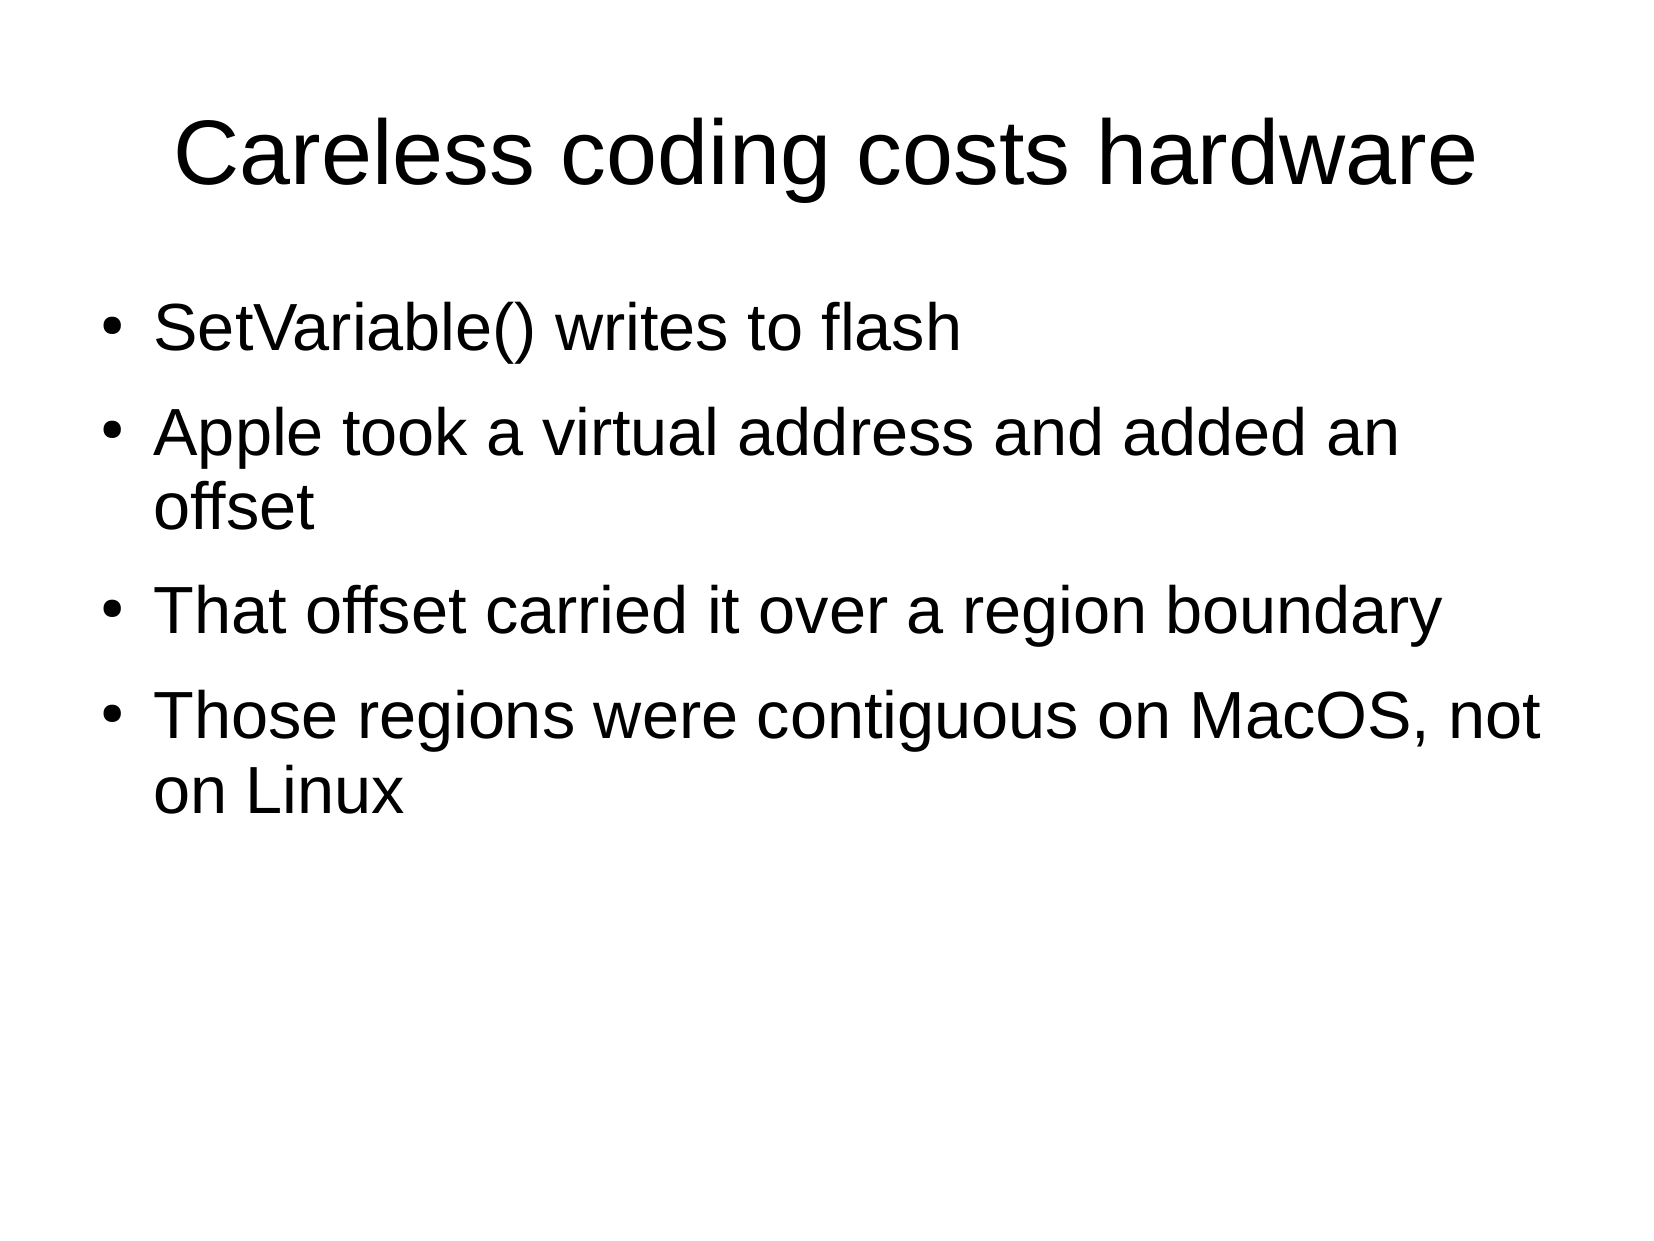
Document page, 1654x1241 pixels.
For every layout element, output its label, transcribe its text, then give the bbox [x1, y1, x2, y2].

list SetVariable() writes to flash Apple took a virtual address and added an offset That offset carried it over a region boundary Those regions were contiguous on MacOS, not on Linux [82, 290, 1571, 1109]
title Careless coding costs hardware [82, 49, 1571, 257]
